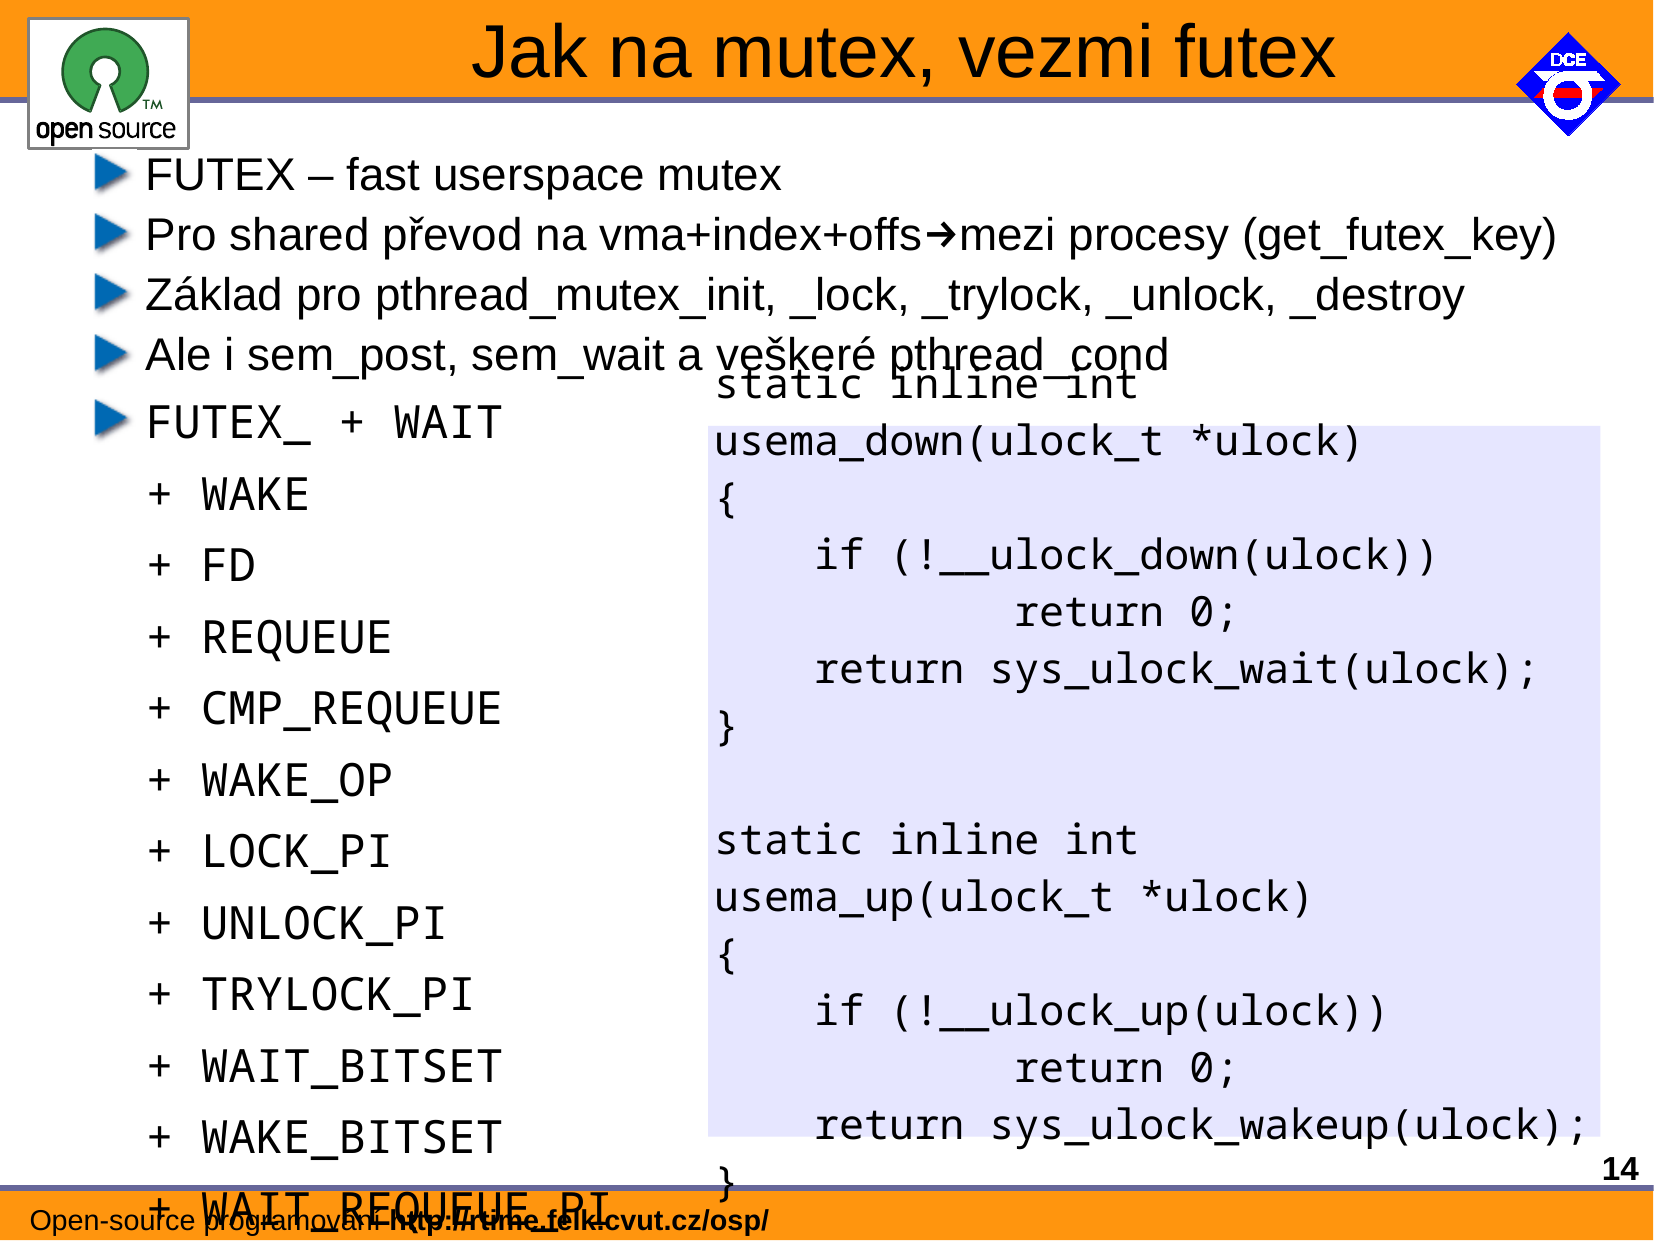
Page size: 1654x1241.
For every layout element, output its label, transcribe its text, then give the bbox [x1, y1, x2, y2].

title Jak na mutex, vezmi futex [178, 4, 1631, 98]
text_box static inline int usema_down(ulock_t *ulock) { if (!__ulock_down(ulock)) return 0; return sys_ulock_wait(ulock); } static inline int usema_up(ulock_t *ulock) { if (!__ulock_up(ulock)) return 0; return sys_ulock_wakeup(ulock); } [708, 425, 1601, 1137]
list FUTEX – fast userspace mutex Pro shared převod na vma+index+offs→mezi procesy (get_futex_key) Základ pro pthread_mutex_init, _lock, _trylock, _unlock, _destroy Ale i sem_post, sem_wait a veškeré pthread_cond FUTEX_ + WAIT + WAKE + FD + REQUEUE + CMP_REQUEUE + WAKE_OP + LOCK_PI + UNLOCK_PI + TRYLOCK_PI + WAIT_BITSET + WAKE_BITSET + WAIT_REQUEUE_PI + CMP_REQUEUE_PI [74, 148, 1579, 1212]
